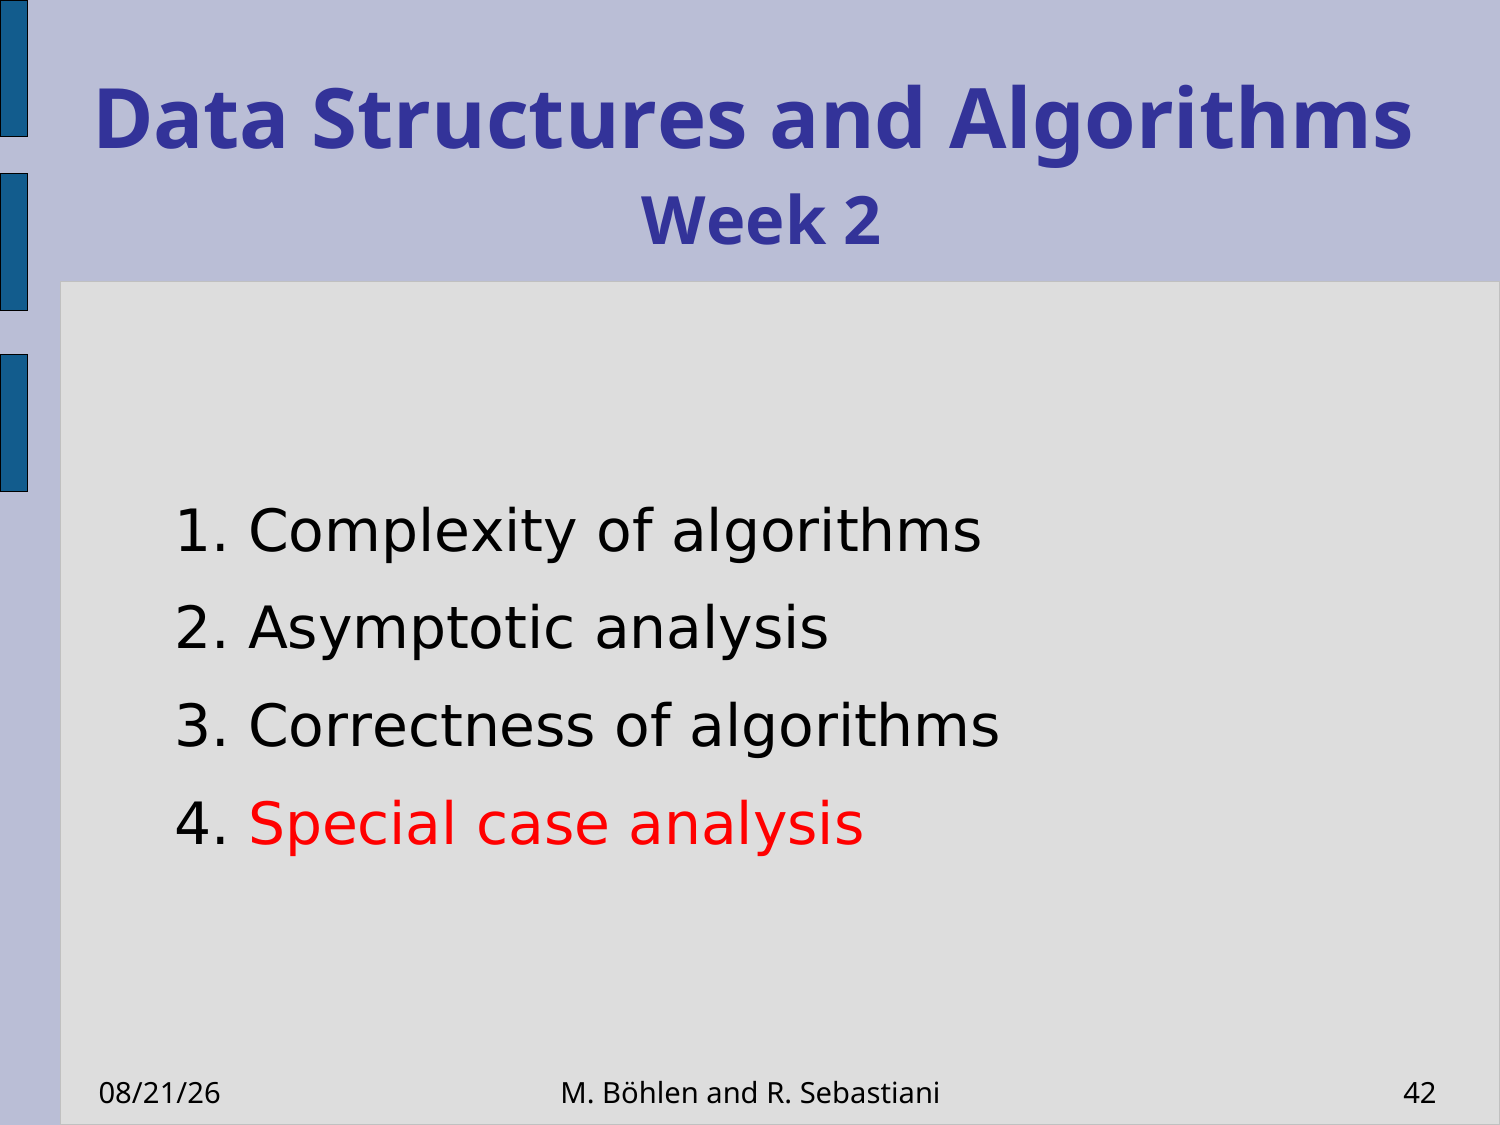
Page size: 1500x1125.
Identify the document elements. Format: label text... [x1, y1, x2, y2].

subtitle Complexity of algorithms Asymptotic analysis Correctness of algorithms Special case analysis [123, 472, 1167, 966]
title Data Structures and Algorithms Week 2 [39, 1, 1468, 324]
